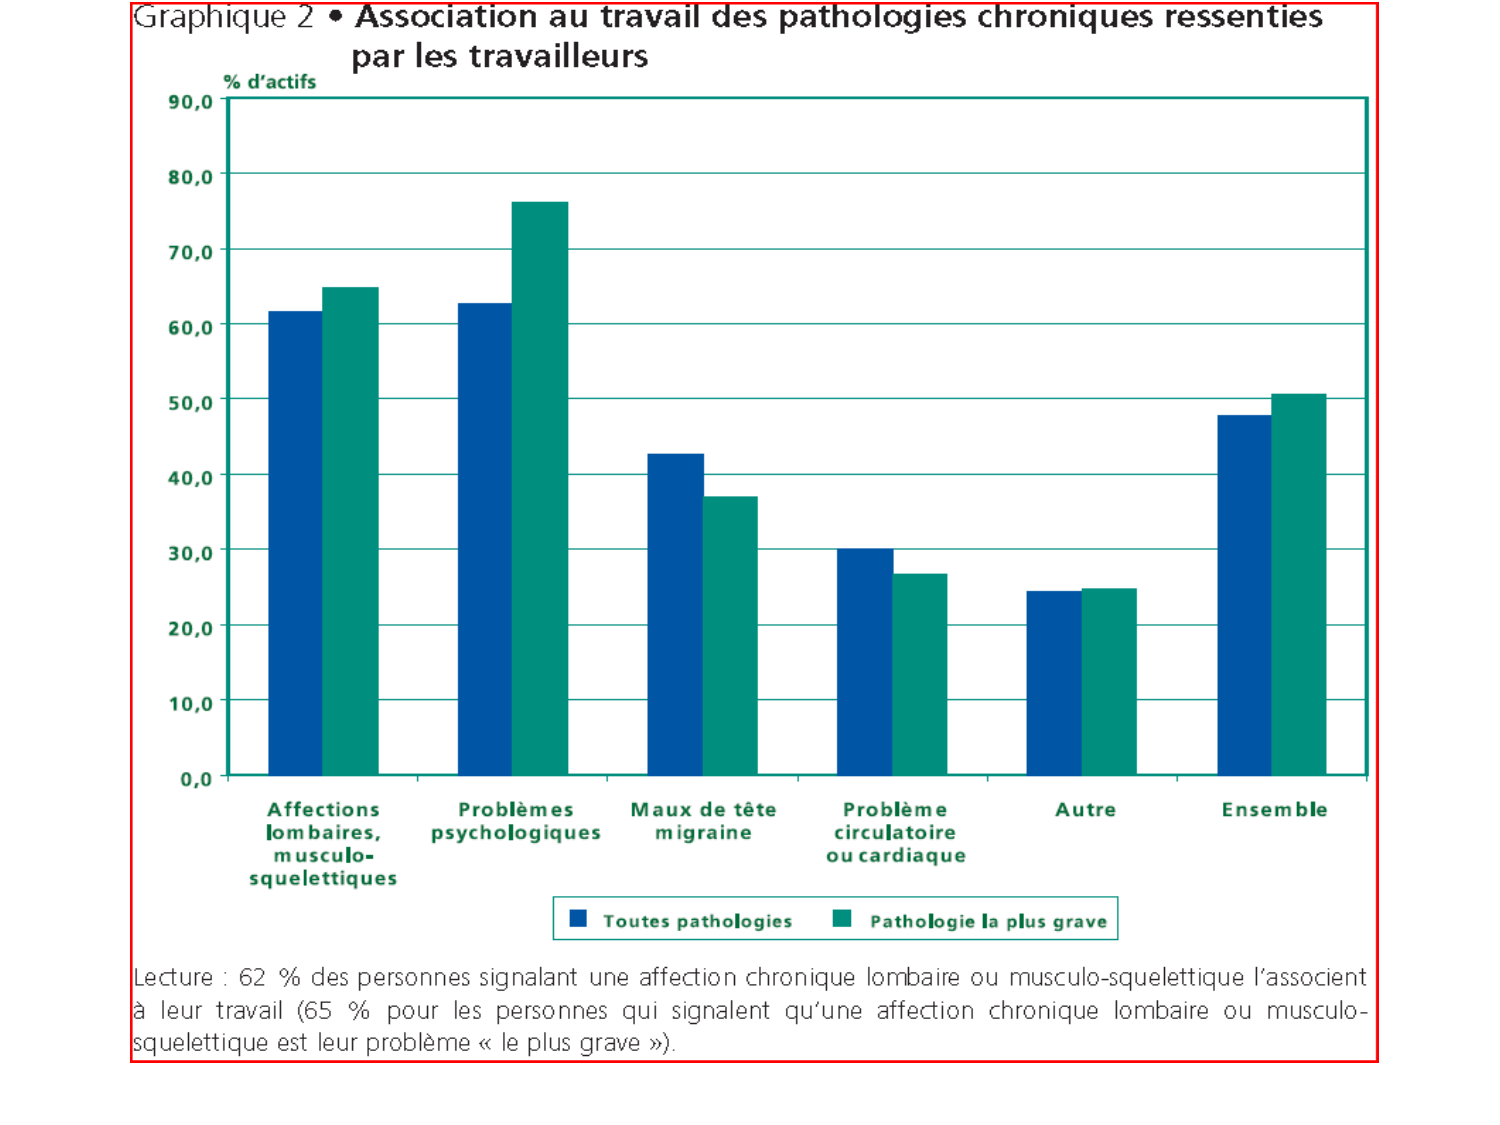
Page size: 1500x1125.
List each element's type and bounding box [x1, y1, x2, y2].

picture [130, 2, 1379, 1063]
